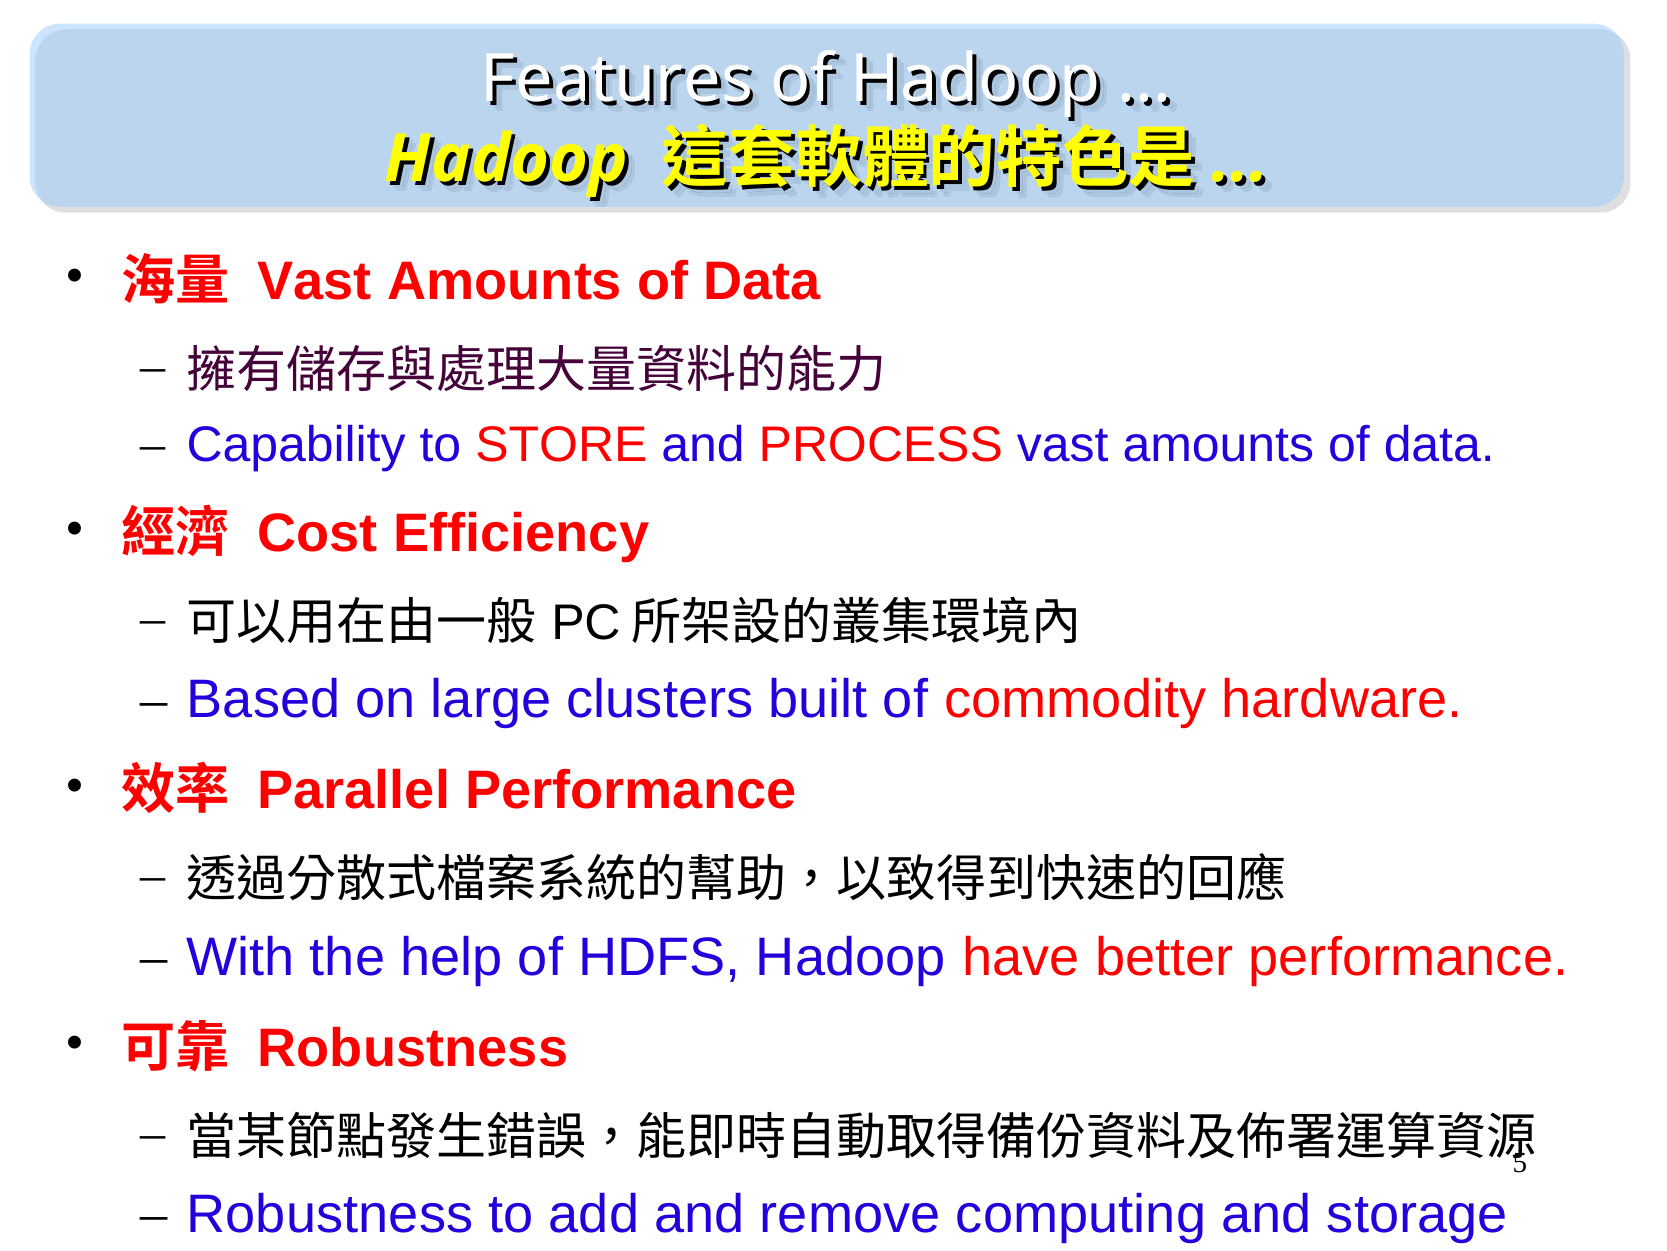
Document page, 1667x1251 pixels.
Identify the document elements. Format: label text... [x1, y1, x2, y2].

list 海量 Vast Amounts of Data 擁有儲存與處理大量資料的能力 Capability to STORE and PROCESS vast amounts of data. 經濟 Cost Efficiency 可以用在由一般PC所架設的叢集環境內 Based on large clusters built of commodity hardware. 效率 Parallel Performance 透過分散式檔案系統的幫助，以致得到快速的回應 With the help of HDFS, Hadoop have better performance. 可靠 Robustness 當某節點發生錯誤，能即時自動取得備份資料及佈署運算資源 Robustness to add and remove computing and storage resource without shutdown entire system. [64, 236, 1613, 1208]
text_box Features of Hadoop ... Hadoop 這套軟體的特色是... [29, 23, 1625, 207]
